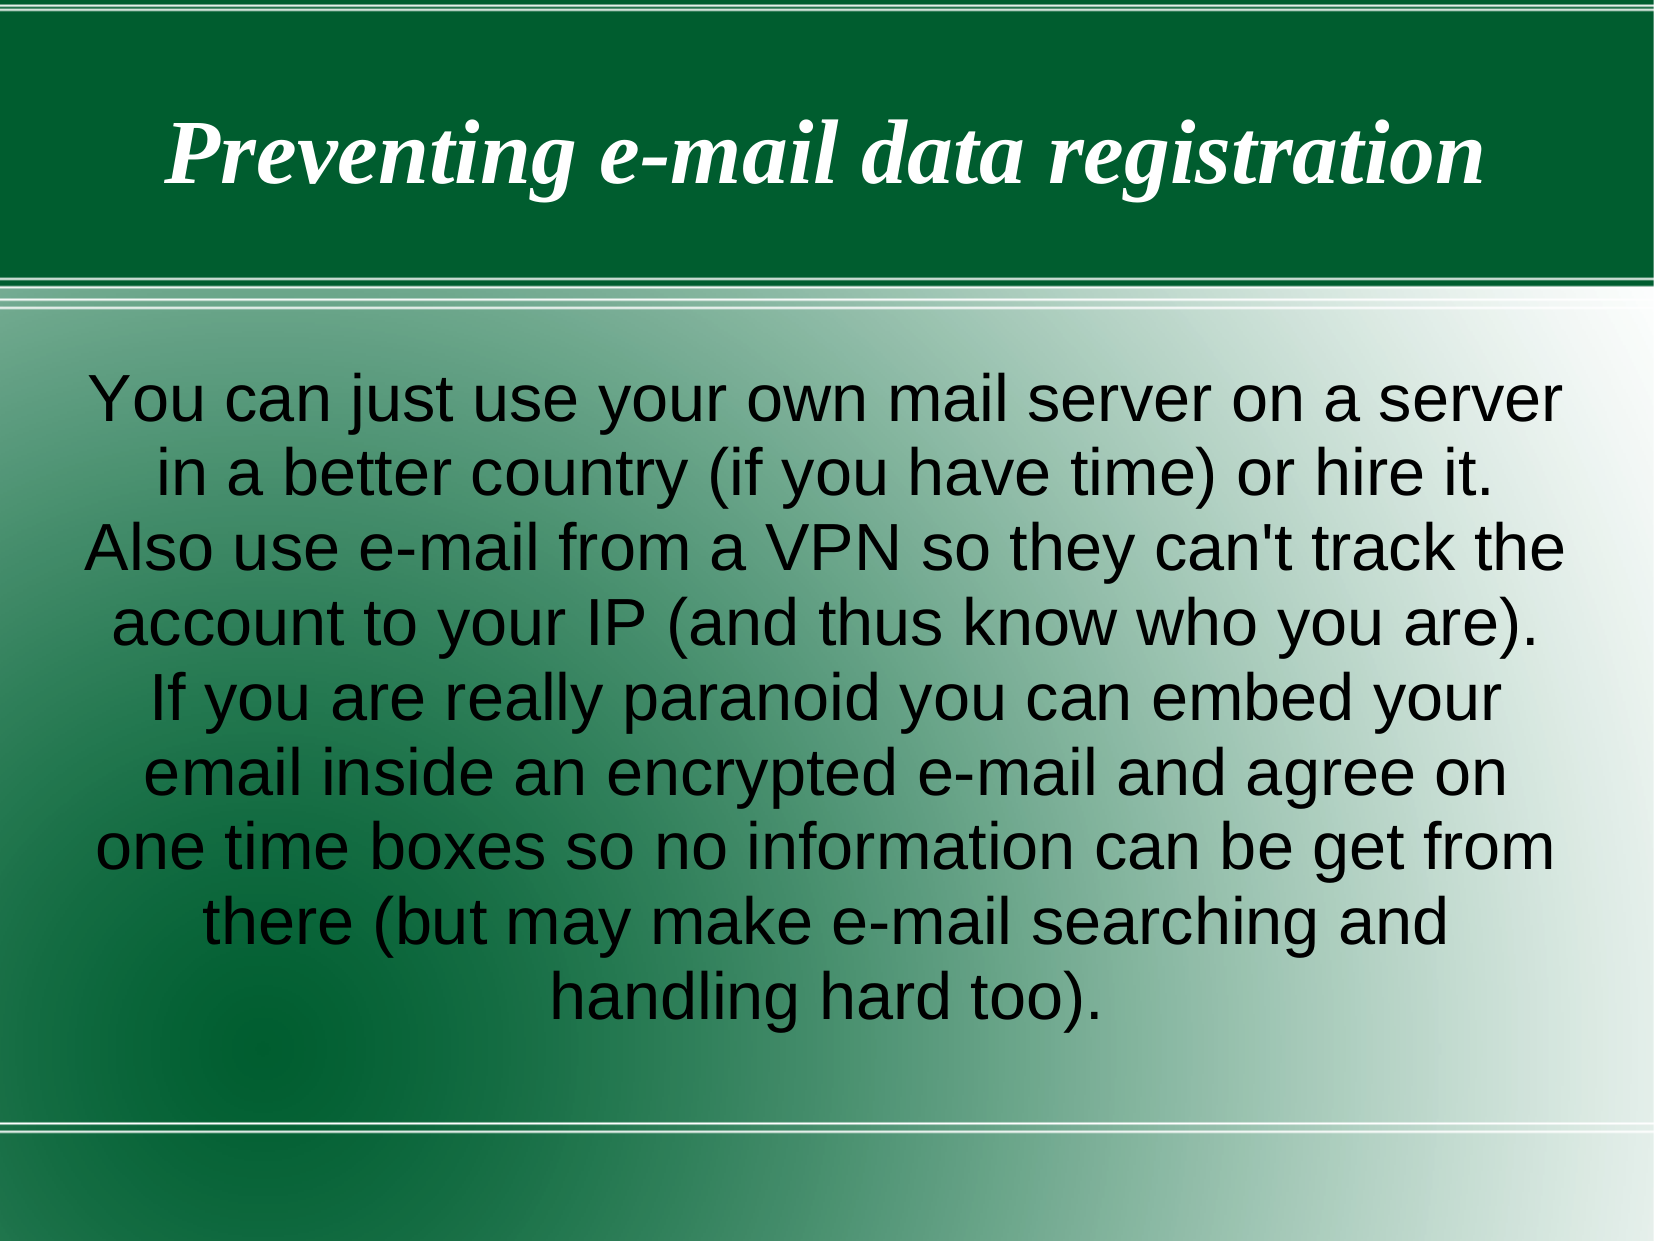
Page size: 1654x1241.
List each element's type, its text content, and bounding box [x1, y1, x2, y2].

title Preventing e-mail data registration [82, 49, 1571, 257]
picture [0, 0, 1654, 1241]
subtitle You can just use your own mail server on a server in a better country (if you have time) or hire it. Also use e-mail from a VPN so they can't track the account to your IP (and thus know who you are). If you are really paranoid you can embed your email inside an encrypted e-mail and agree on one time boxes so no information can be get from there (but may make e-mail searching and handling hard too). [82, 337, 1571, 1057]
